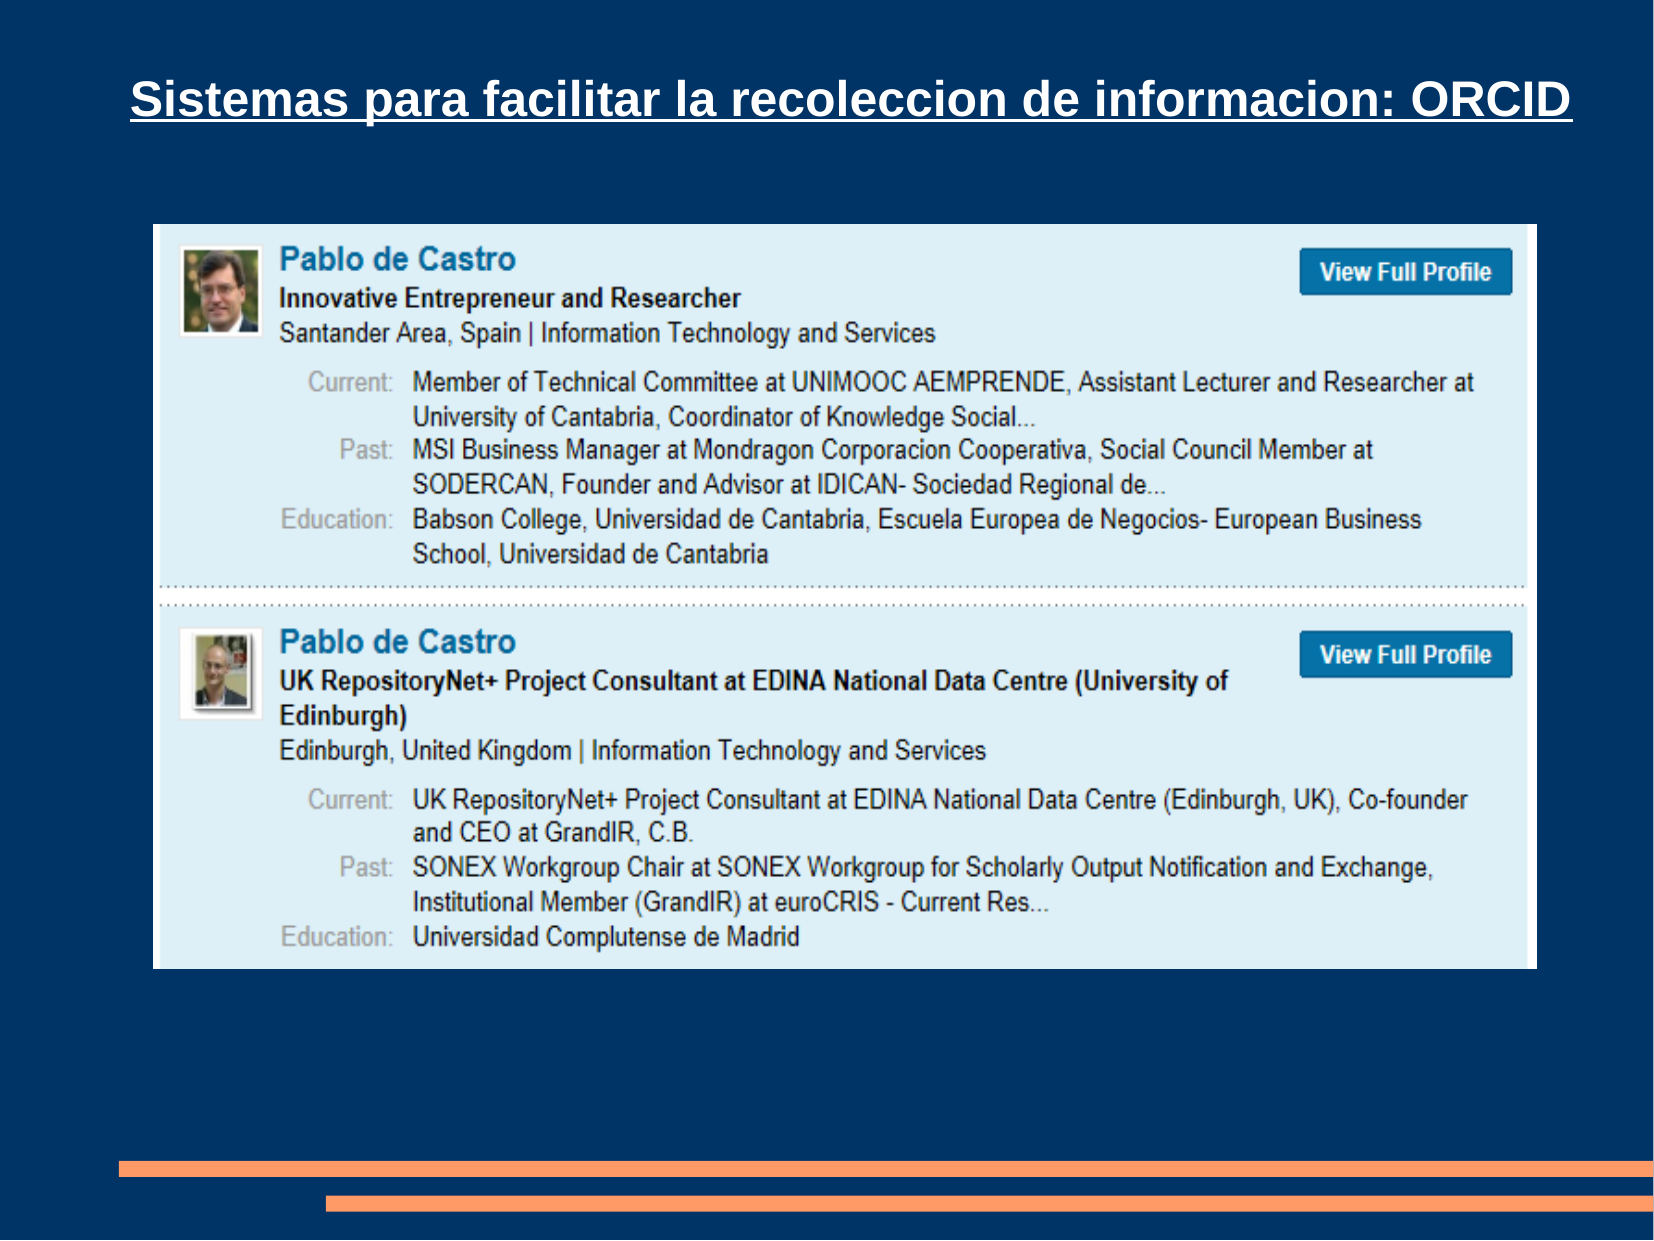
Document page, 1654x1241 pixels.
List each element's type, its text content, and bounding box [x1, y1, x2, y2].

text_box Sistemas para facilitar la recoleccion de informacion: ORCID [129, 70, 1574, 215]
picture [153, 224, 1537, 969]
